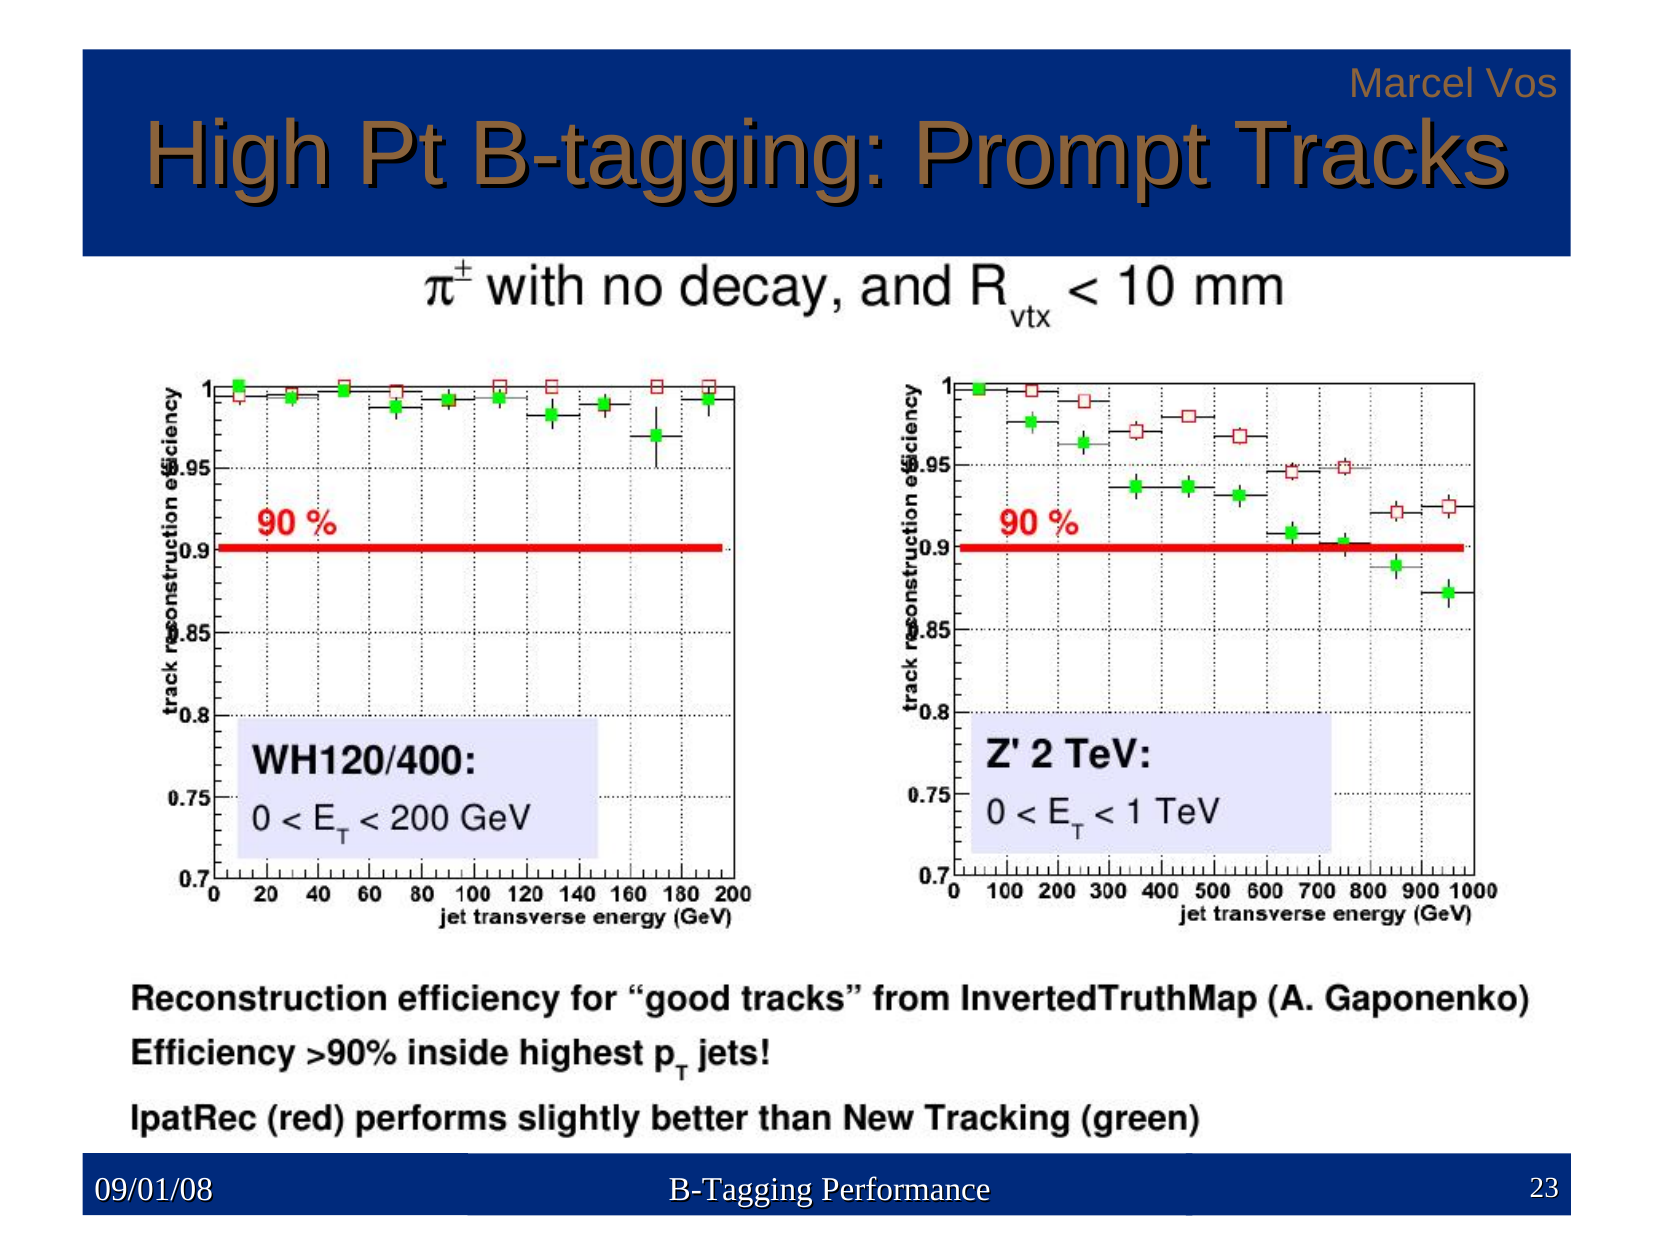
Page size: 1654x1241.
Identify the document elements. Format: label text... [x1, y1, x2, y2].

picture [131, 257, 1544, 1146]
title High Pt B-tagging: Prompt Tracks [82, 56, 1571, 250]
list Marcel Vos [951, 60, 1558, 123]
